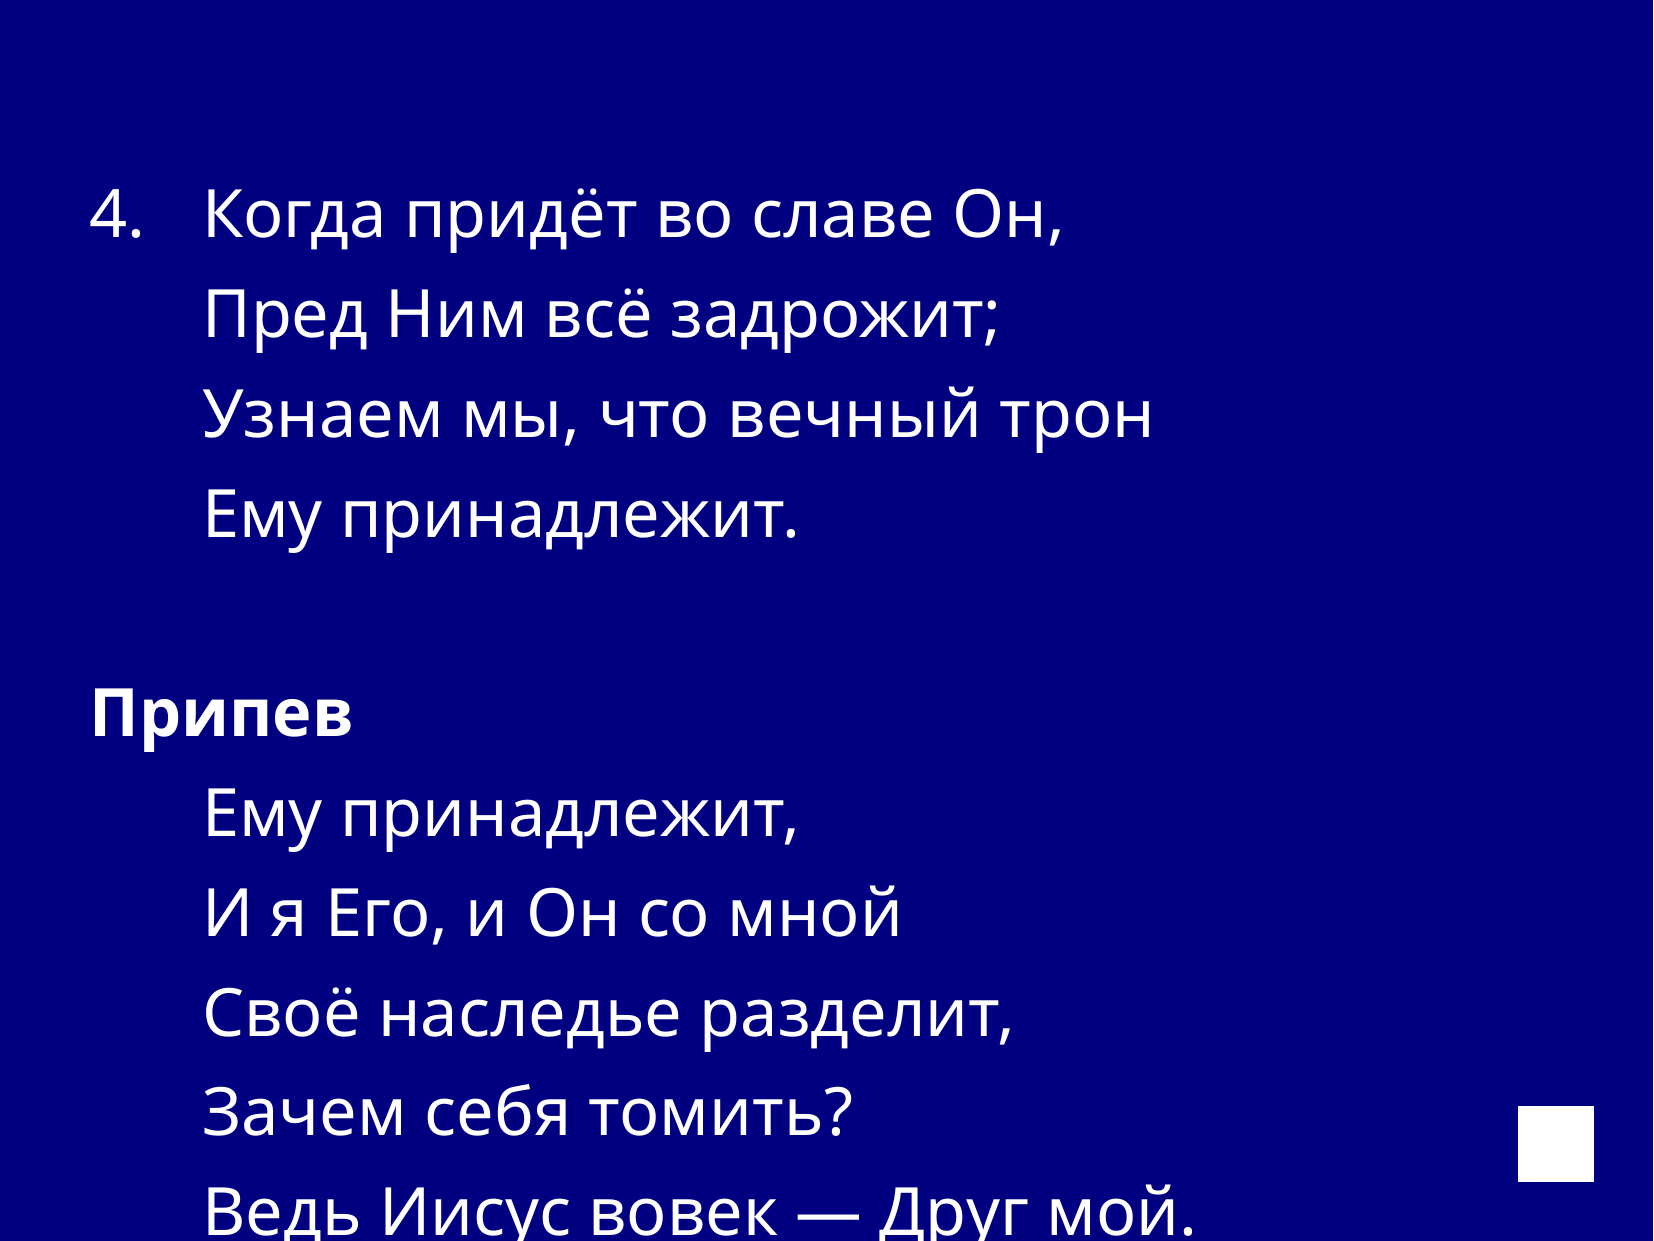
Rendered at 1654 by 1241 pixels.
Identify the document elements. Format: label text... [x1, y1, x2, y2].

text_box 4. Когда придёт во славе Он, Пред Ним всё задрожит; Узнаем мы, что вечный трон Ему принадлежит. Припев Ему принадлежит, И я Его, и Он со мной Своё наследье разделит, Зачем себя томить? Ведь Иисус вовек — Друг мой. [75, 150, 1576, 1163]
text_box [1518, 1106, 1594, 1182]
